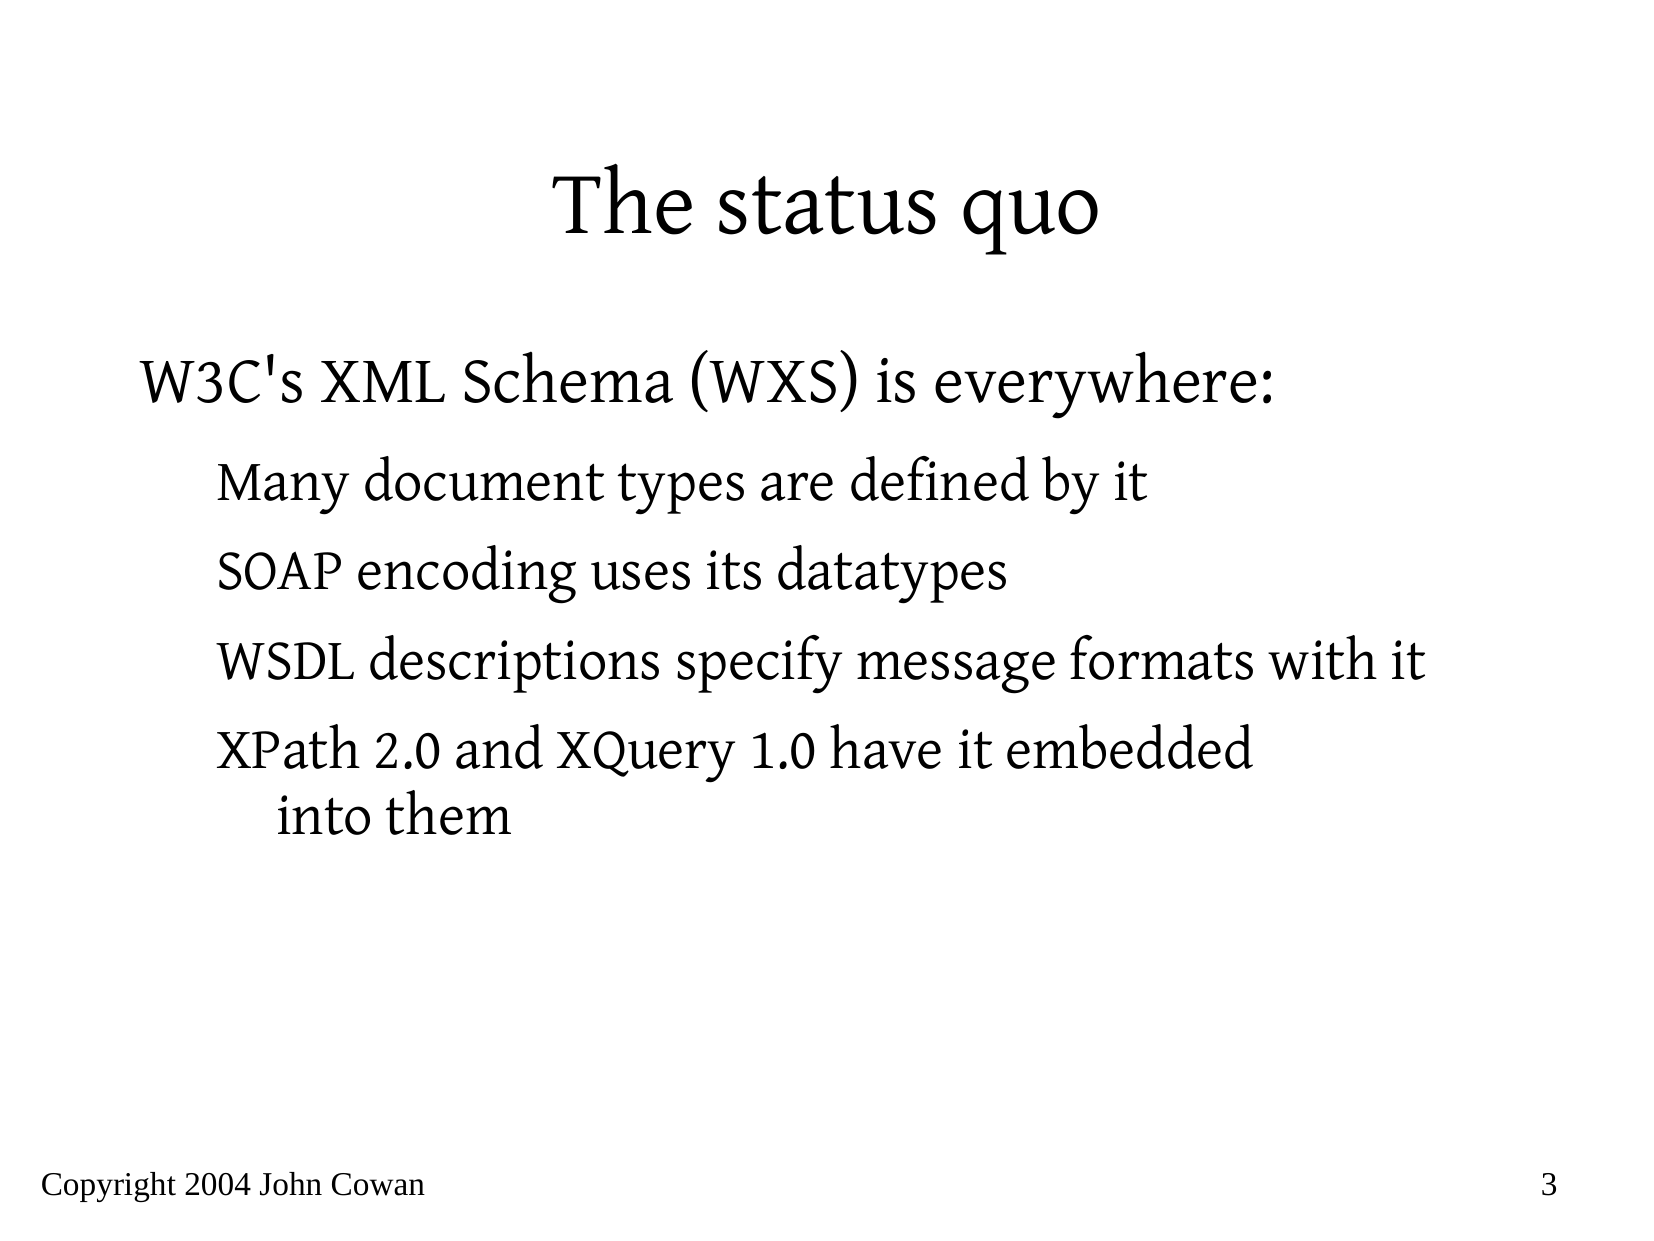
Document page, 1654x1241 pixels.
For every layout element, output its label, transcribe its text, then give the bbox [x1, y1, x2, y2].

list W3C's XML Schema (WXS) is everywhere: Many document types are defined by it SOAP encoding uses its datatypes WSDL descriptions specify message formats with it XPath 2.0 and XQuery 1.0 have it embedded into them [121, 344, 1534, 1127]
title The status quo [121, 102, 1534, 311]
